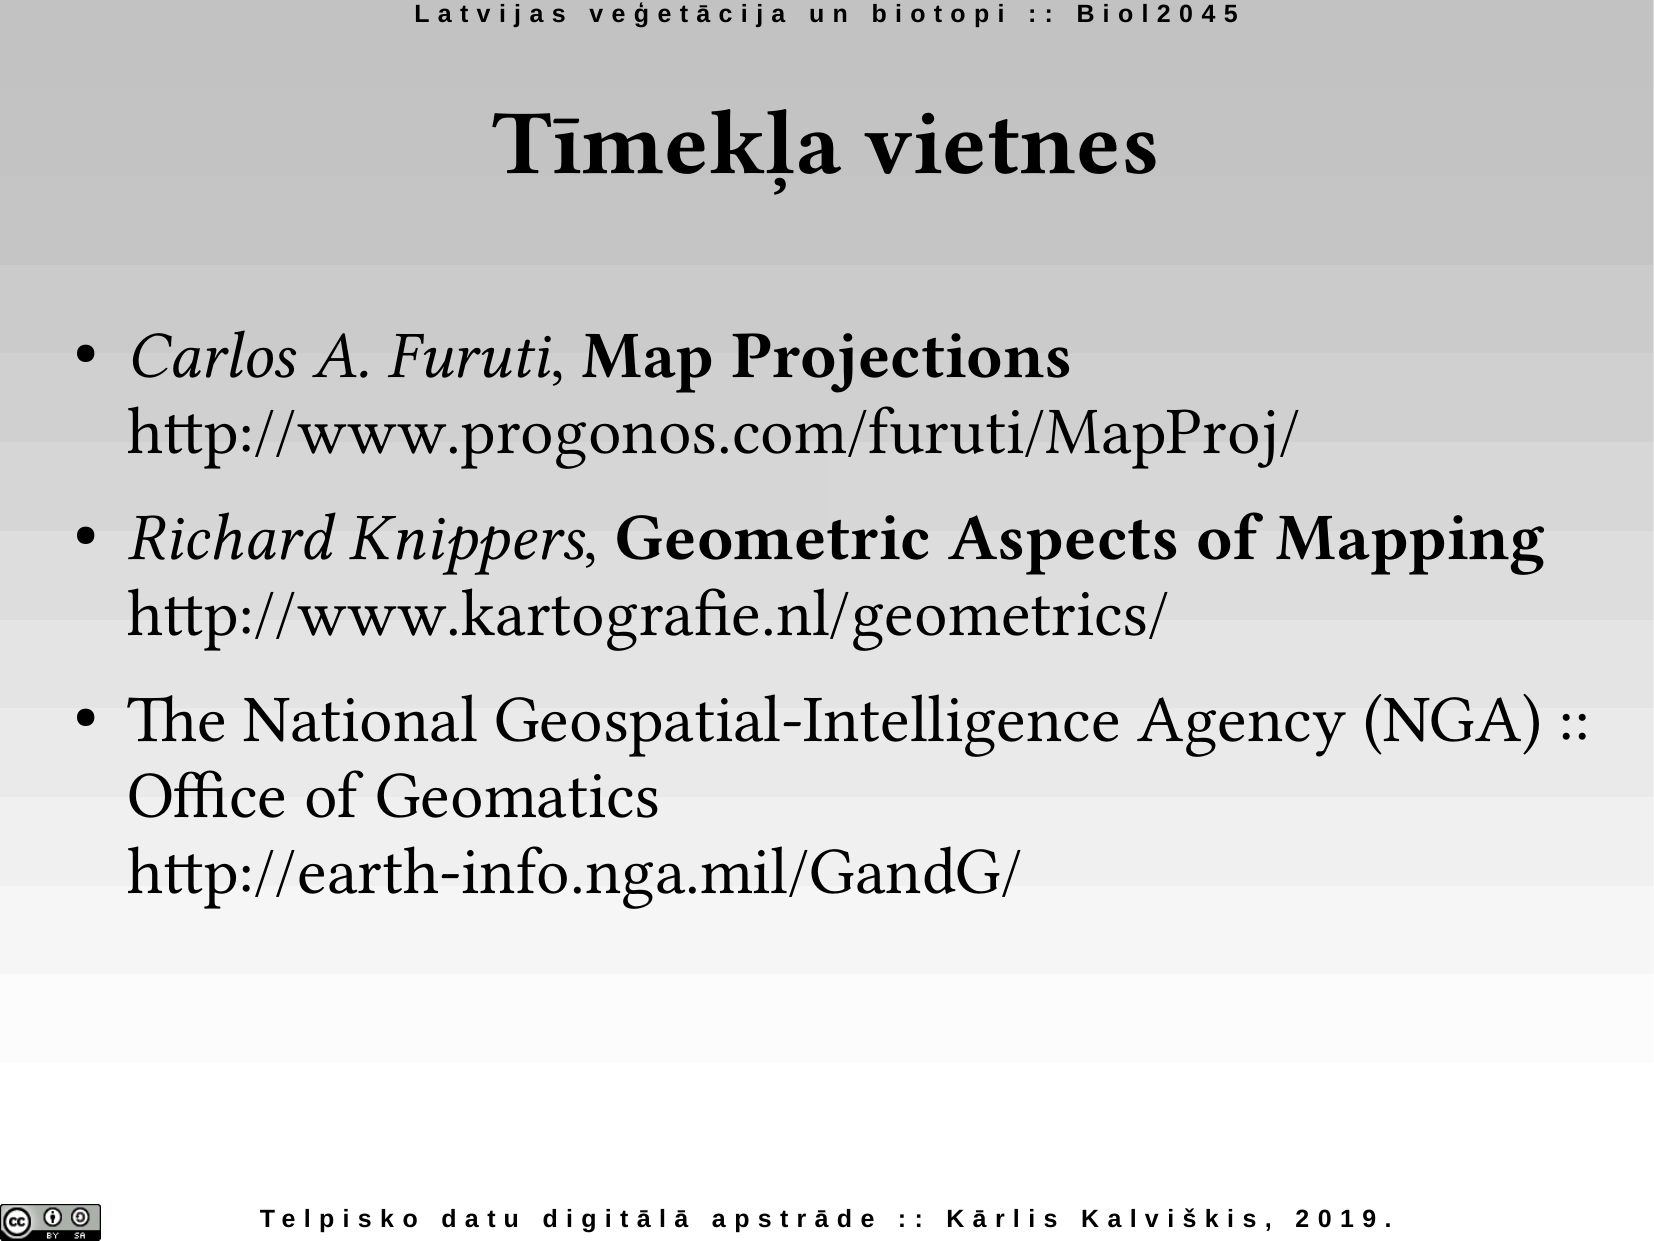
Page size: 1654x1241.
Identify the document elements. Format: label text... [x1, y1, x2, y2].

picture [0, 287, 1654, 1241]
list Carlos A. Furuti, Map Projections http://www.progonos.com/furuti/MapProj/ Richard Knippers, Geometric Aspects of Mapping http://www.kartografie.nl/geometrics/ The National Geospatial-Intelligence Agency (NGA) :: Office of Geomatics http://earth-info.nga.mil/GandG/ [56, 317, 1600, 1175]
title Tīmekļa vietnes [0, 1, 1654, 287]
